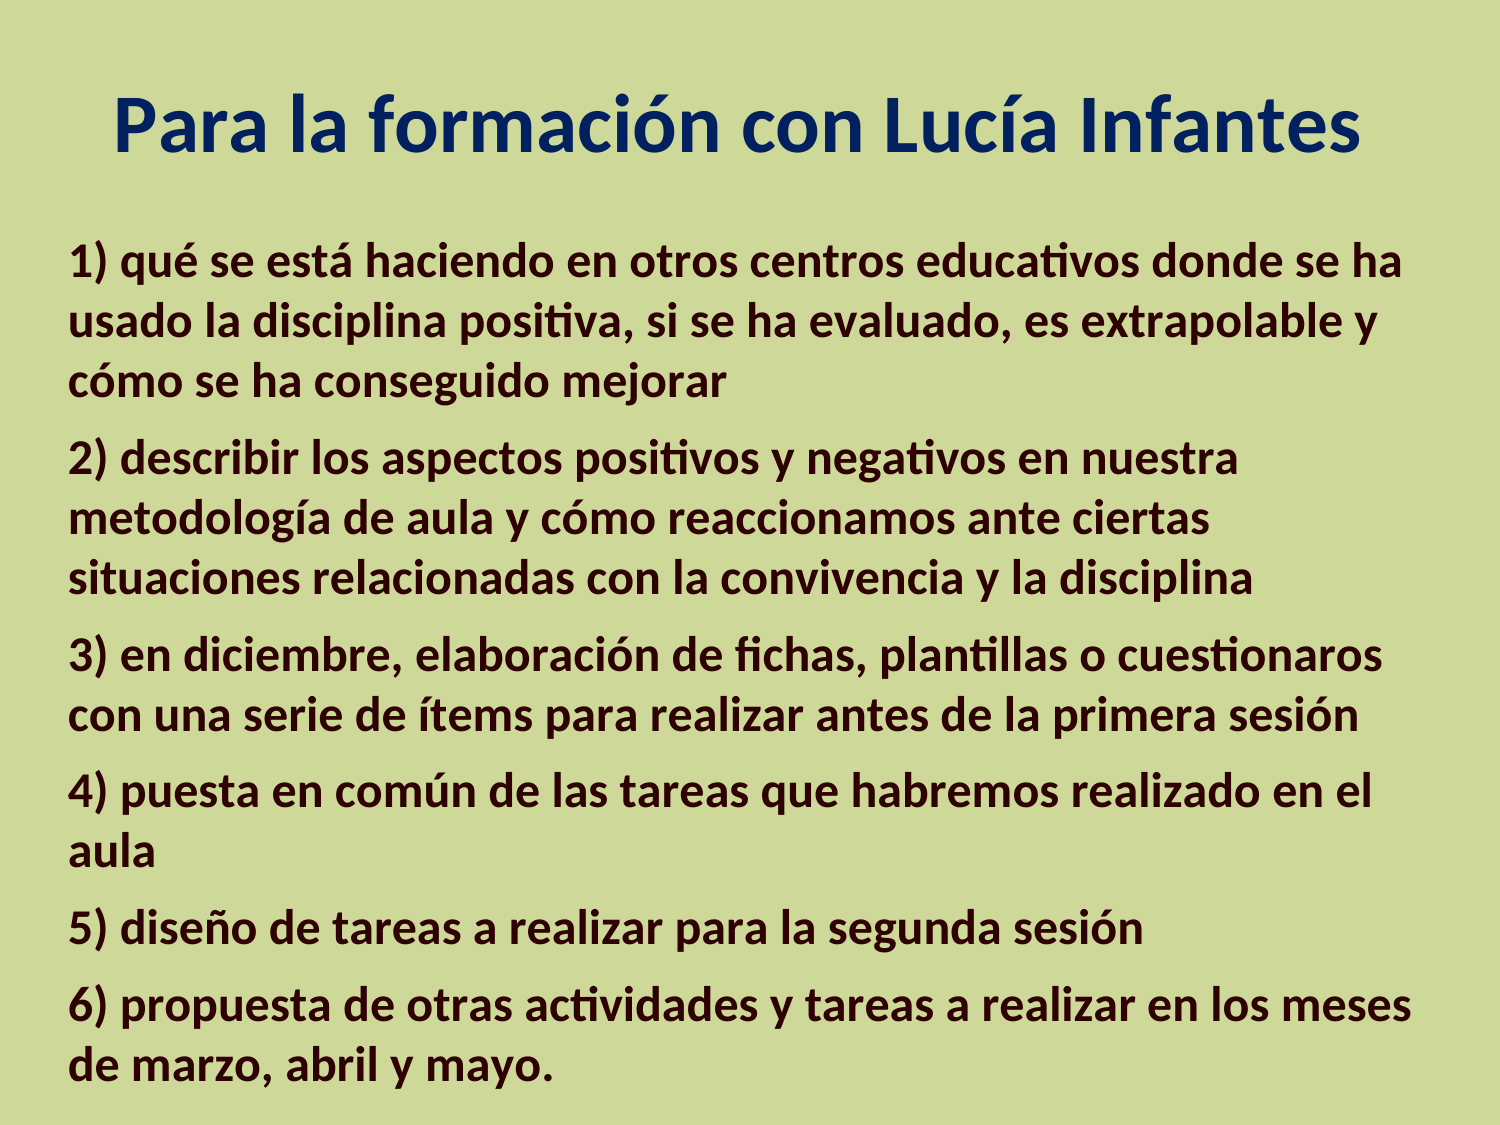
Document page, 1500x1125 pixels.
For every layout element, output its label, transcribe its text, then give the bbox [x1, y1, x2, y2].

title Para la formación con Lucía Infantes [41, 66, 1436, 172]
text_box 1) qué se está haciendo en otros centros educativos donde se ha usado la disciplina positiva, si se ha evaluado, es extrapolable y cómo se ha conseguido mejorar 2) describir los aspectos positivos y negativos en nuestra metodología de aula y cómo reaccionamos ante ciertas situaciones relacionadas con la convivencia y la disciplina 3) en diciembre, elaboración de fichas, plantillas o cuestionaros con una serie de ítems para realizar antes de la primera sesión 4) puesta en común de las tareas que habremos realizado en el aula 5) diseño de tareas a realizar para la segunda sesión 6) propuesta de otras actividades y tareas a realizar en los meses de marzo, abril y mayo. [53, 220, 1447, 1035]
